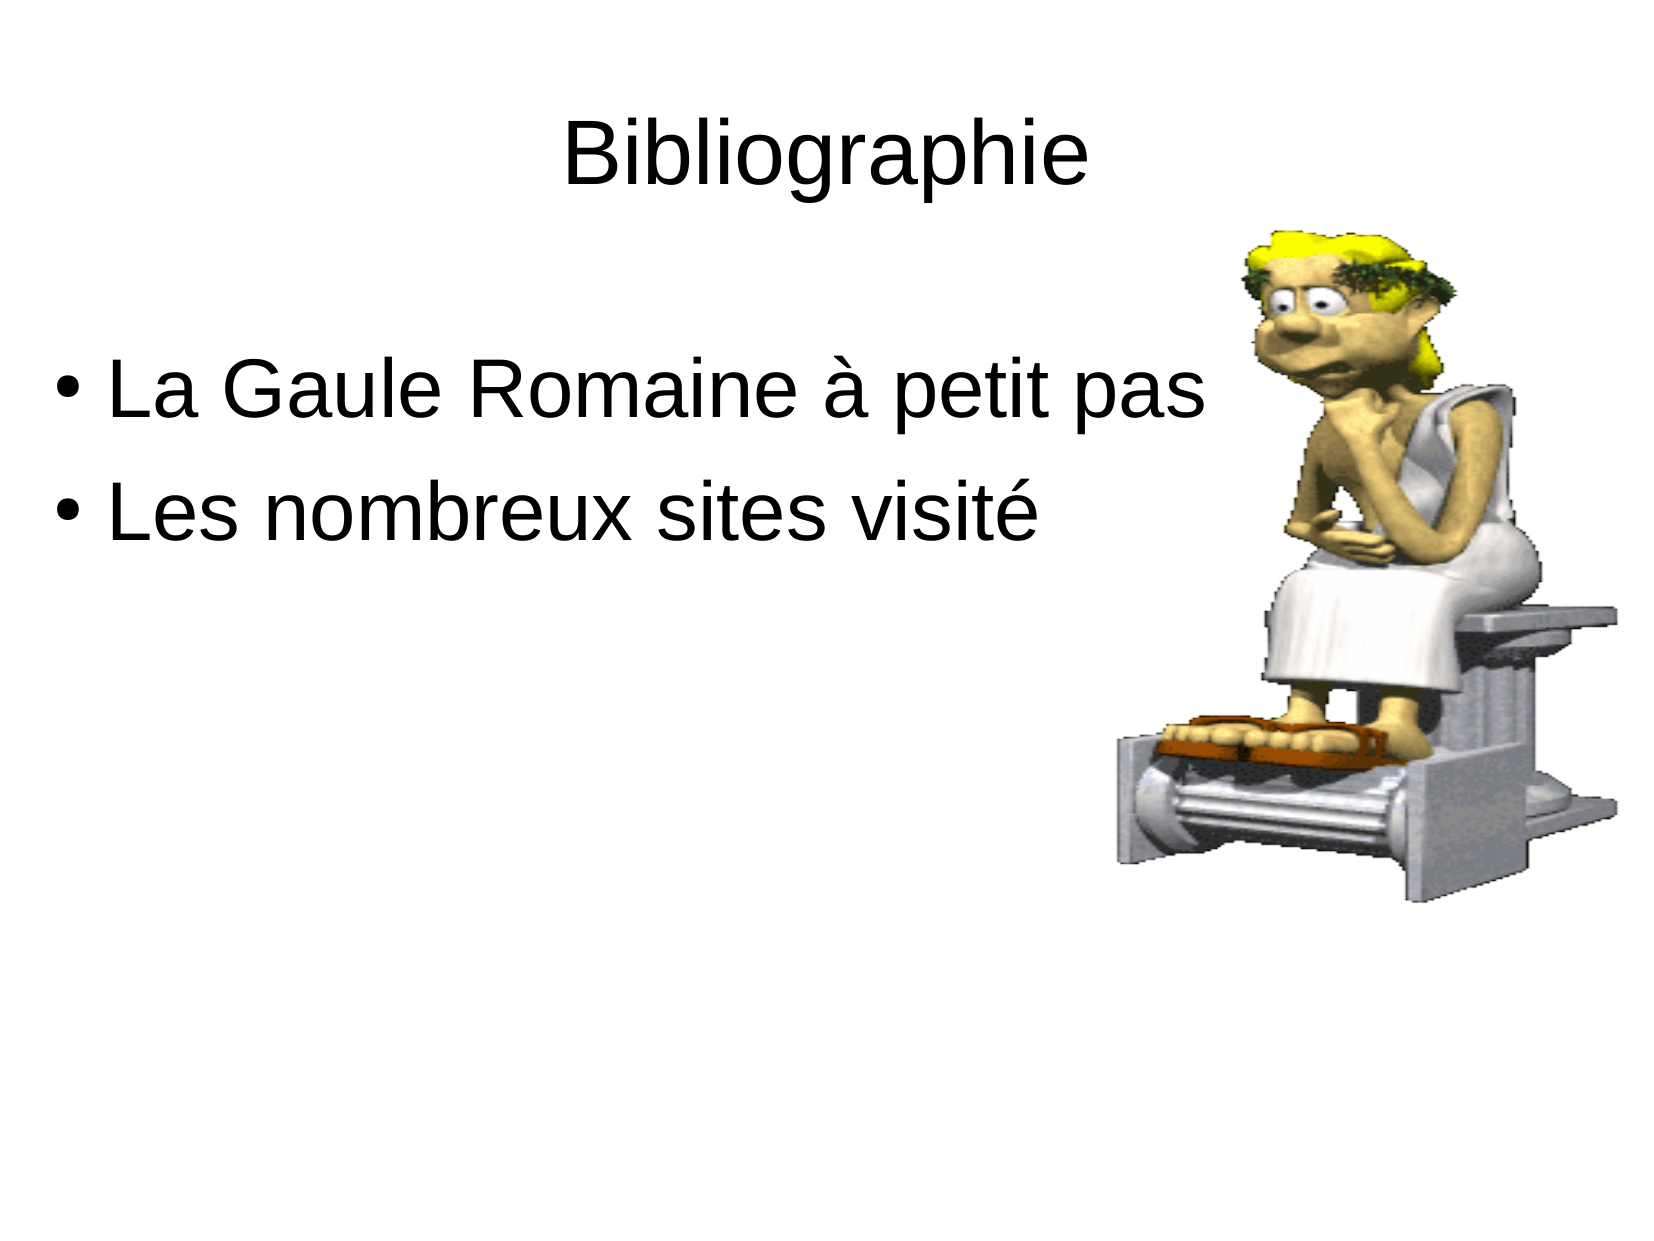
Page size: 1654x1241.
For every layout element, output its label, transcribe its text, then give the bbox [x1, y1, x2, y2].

picture [944, 188, 1654, 910]
list La Gaule Romaine à petit pas Les nombreux sites visité [35, 342, 1524, 1062]
title Bibliographie [82, 49, 1571, 257]
